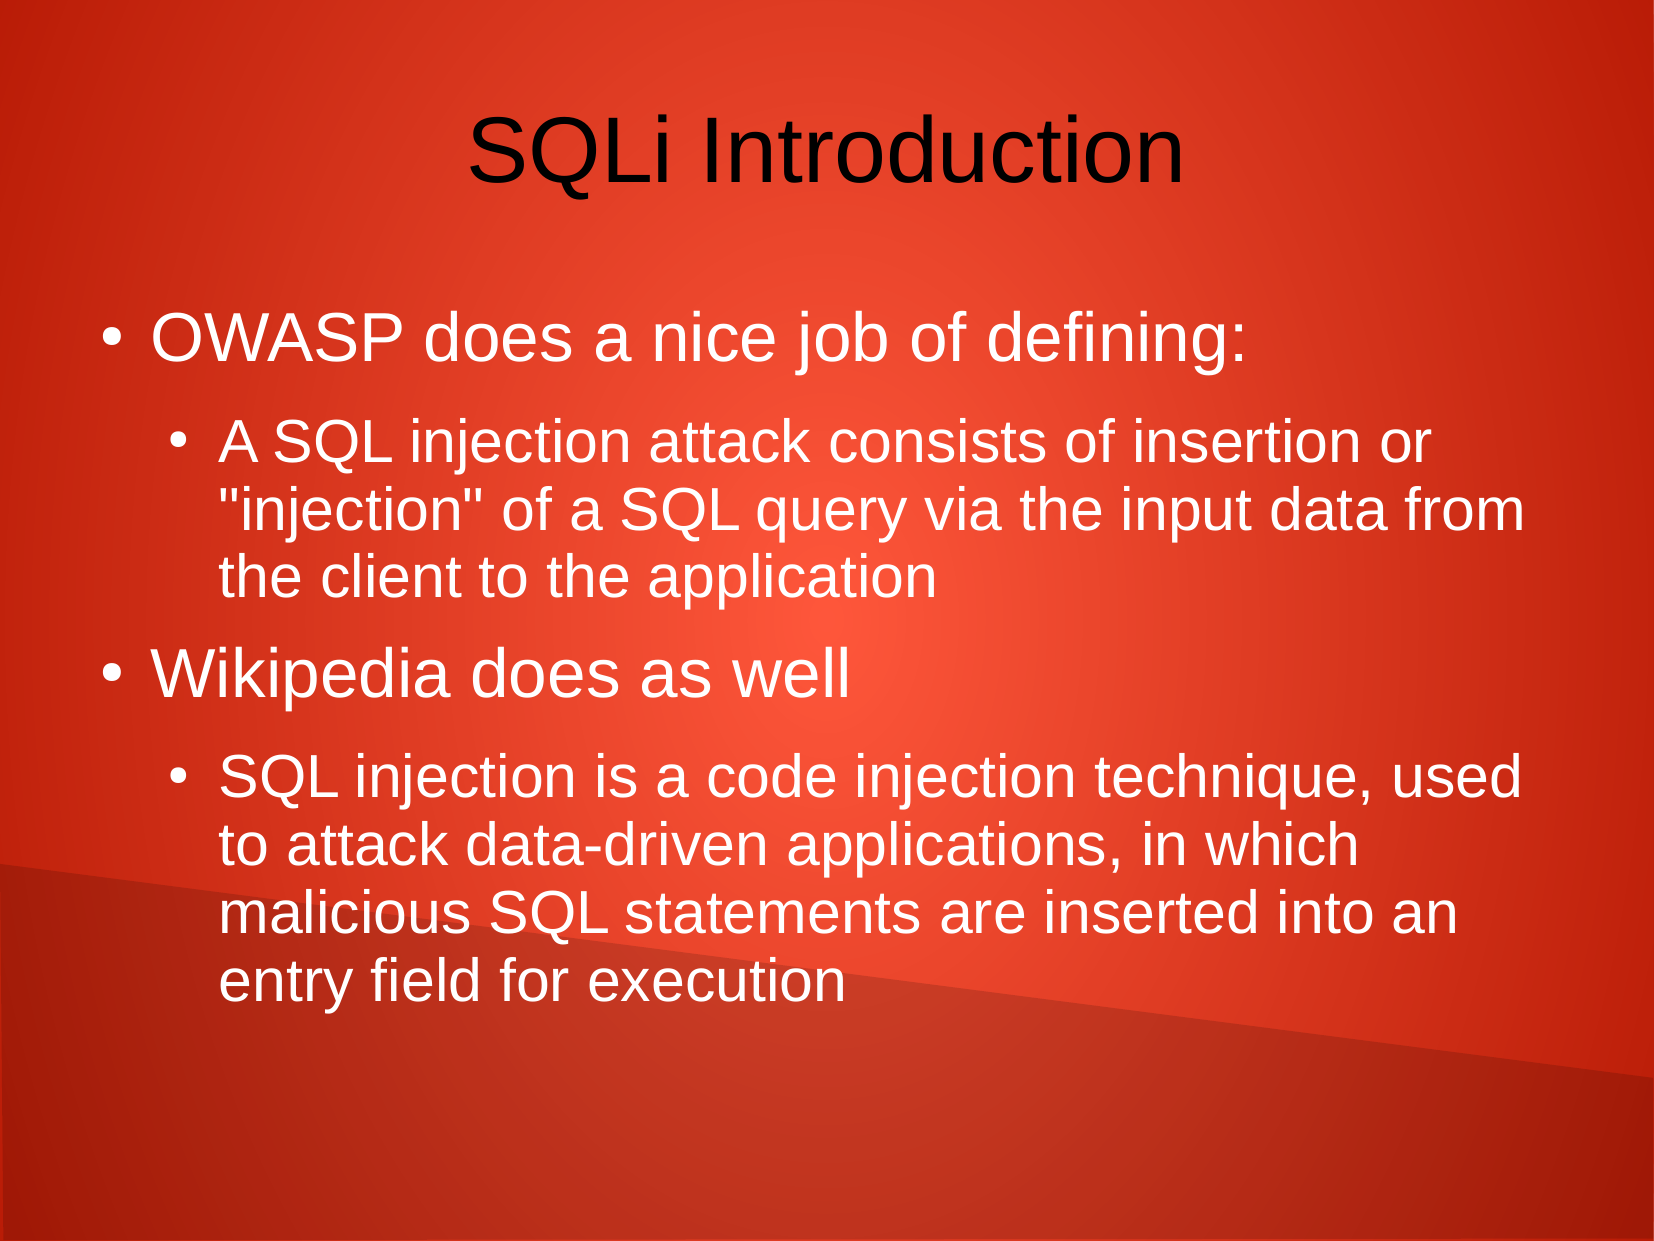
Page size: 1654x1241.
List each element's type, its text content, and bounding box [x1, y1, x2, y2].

list OWASP does a nice job of defining: A SQL injection attack consists of insertion or "injection" of a SQL query via the input data from the client to the application Wikipedia does as well SQL injection is a code injection technique, used to attack data-driven applications, in which malicious SQL statements are inserted into an entry field for execution [82, 299, 1571, 1019]
title SQLi Introduction [82, 47, 1571, 252]
